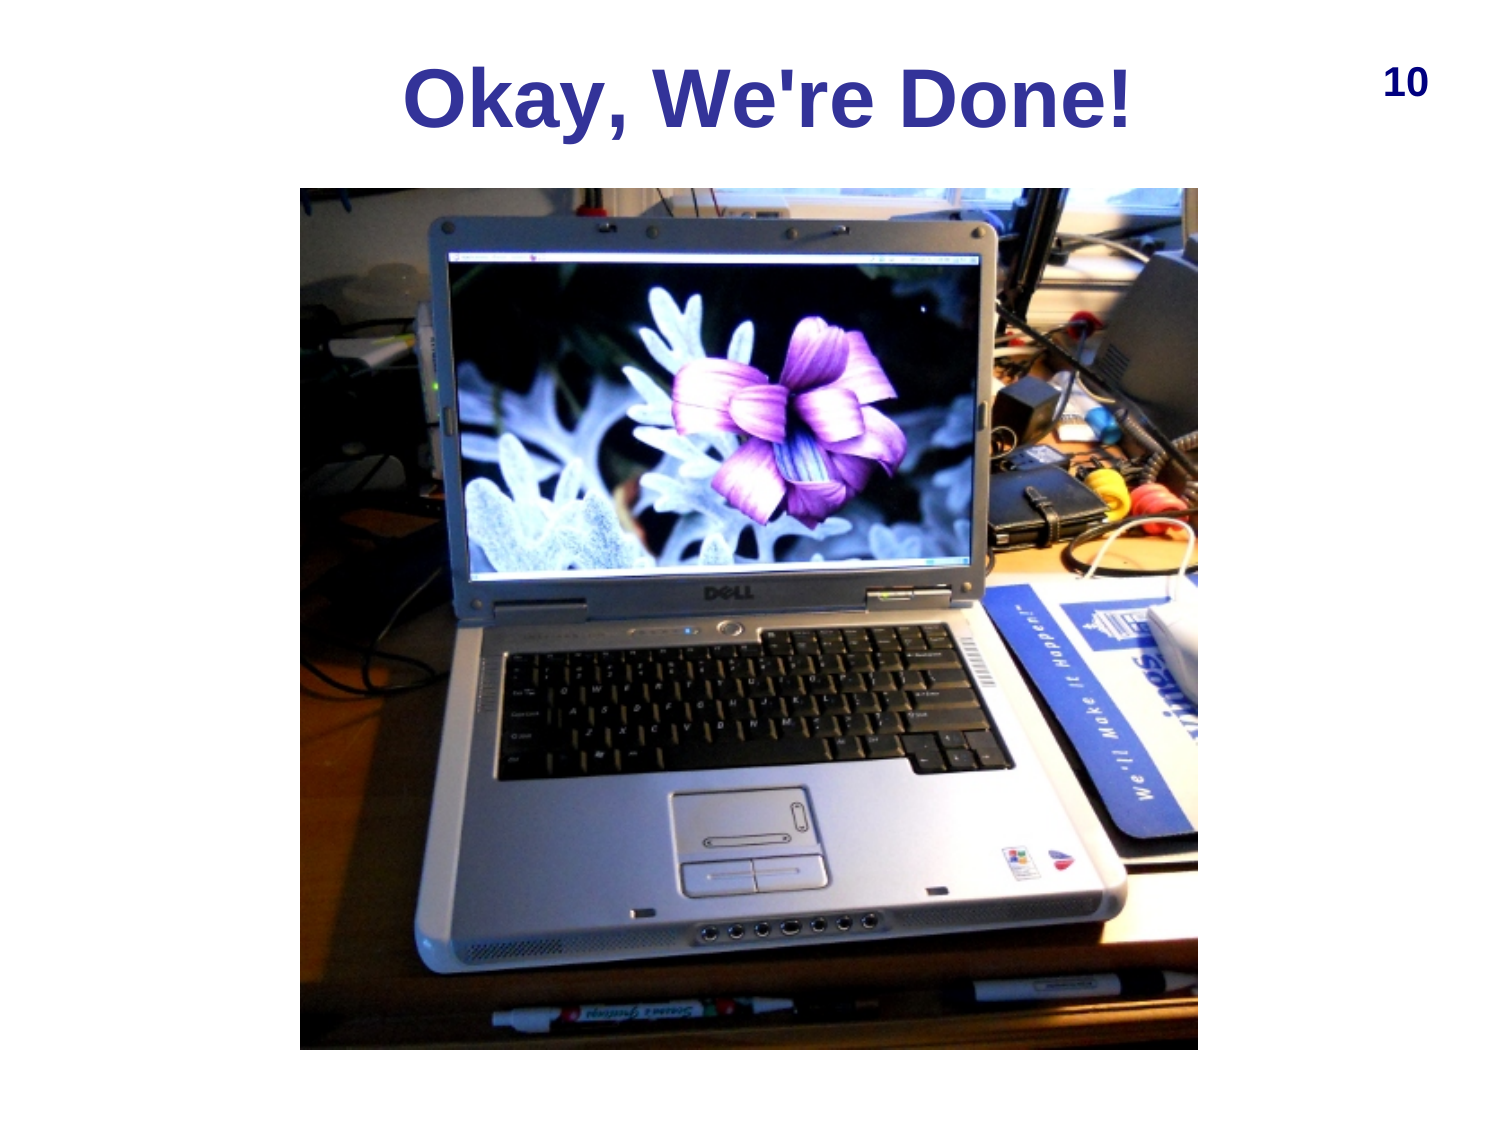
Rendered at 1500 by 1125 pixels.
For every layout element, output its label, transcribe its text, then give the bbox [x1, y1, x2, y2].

title Okay, We're Done! [150, 42, 1388, 156]
text_box 10 [1350, 47, 1463, 113]
picture [300, 188, 1198, 1051]
